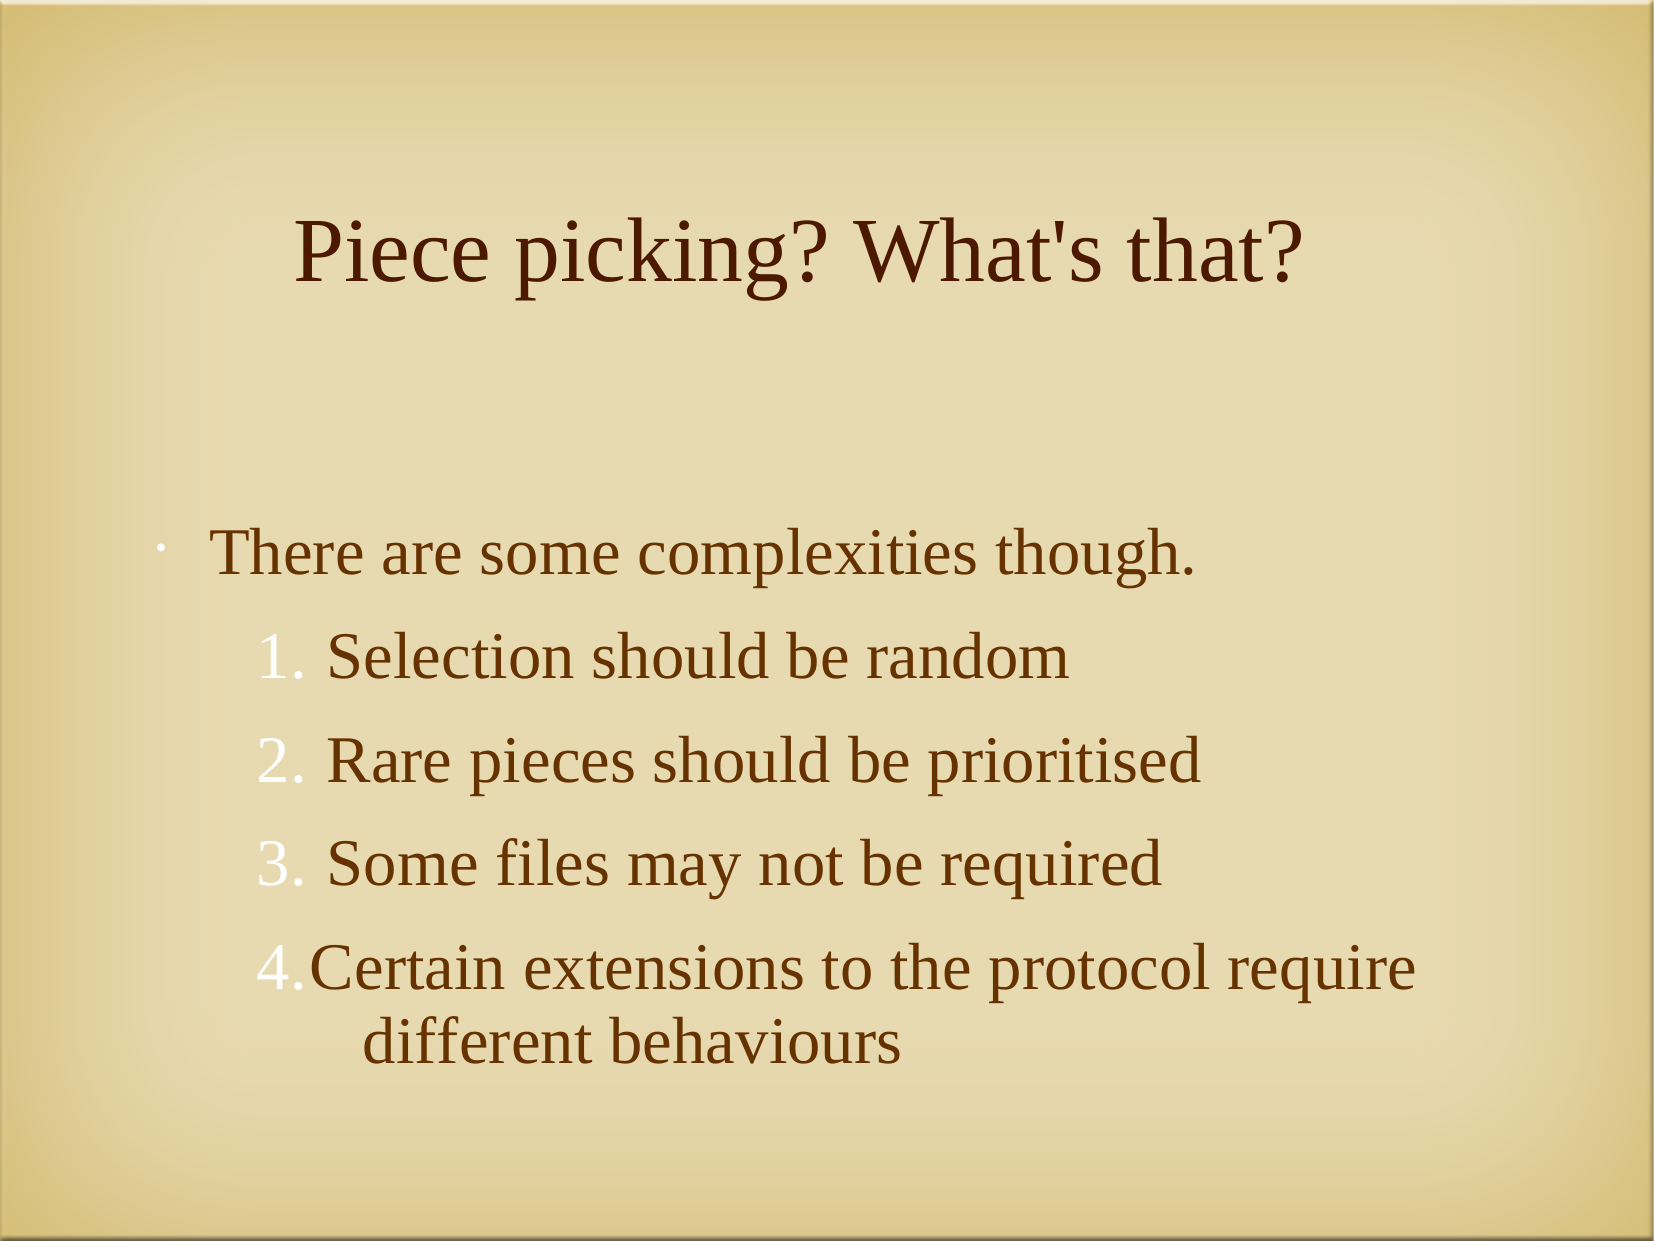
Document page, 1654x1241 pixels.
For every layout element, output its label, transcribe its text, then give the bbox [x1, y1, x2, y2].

picture [0, 0, 1654, 1241]
title Piece picking? What's that? [93, 147, 1506, 355]
list Selection should be random Rare pieces should be prioritised Some files may not be required Certain extensions to the protocol require different behaviours [221, 619, 1433, 1078]
list There are some complexities though. [120, 411, 1533, 796]
